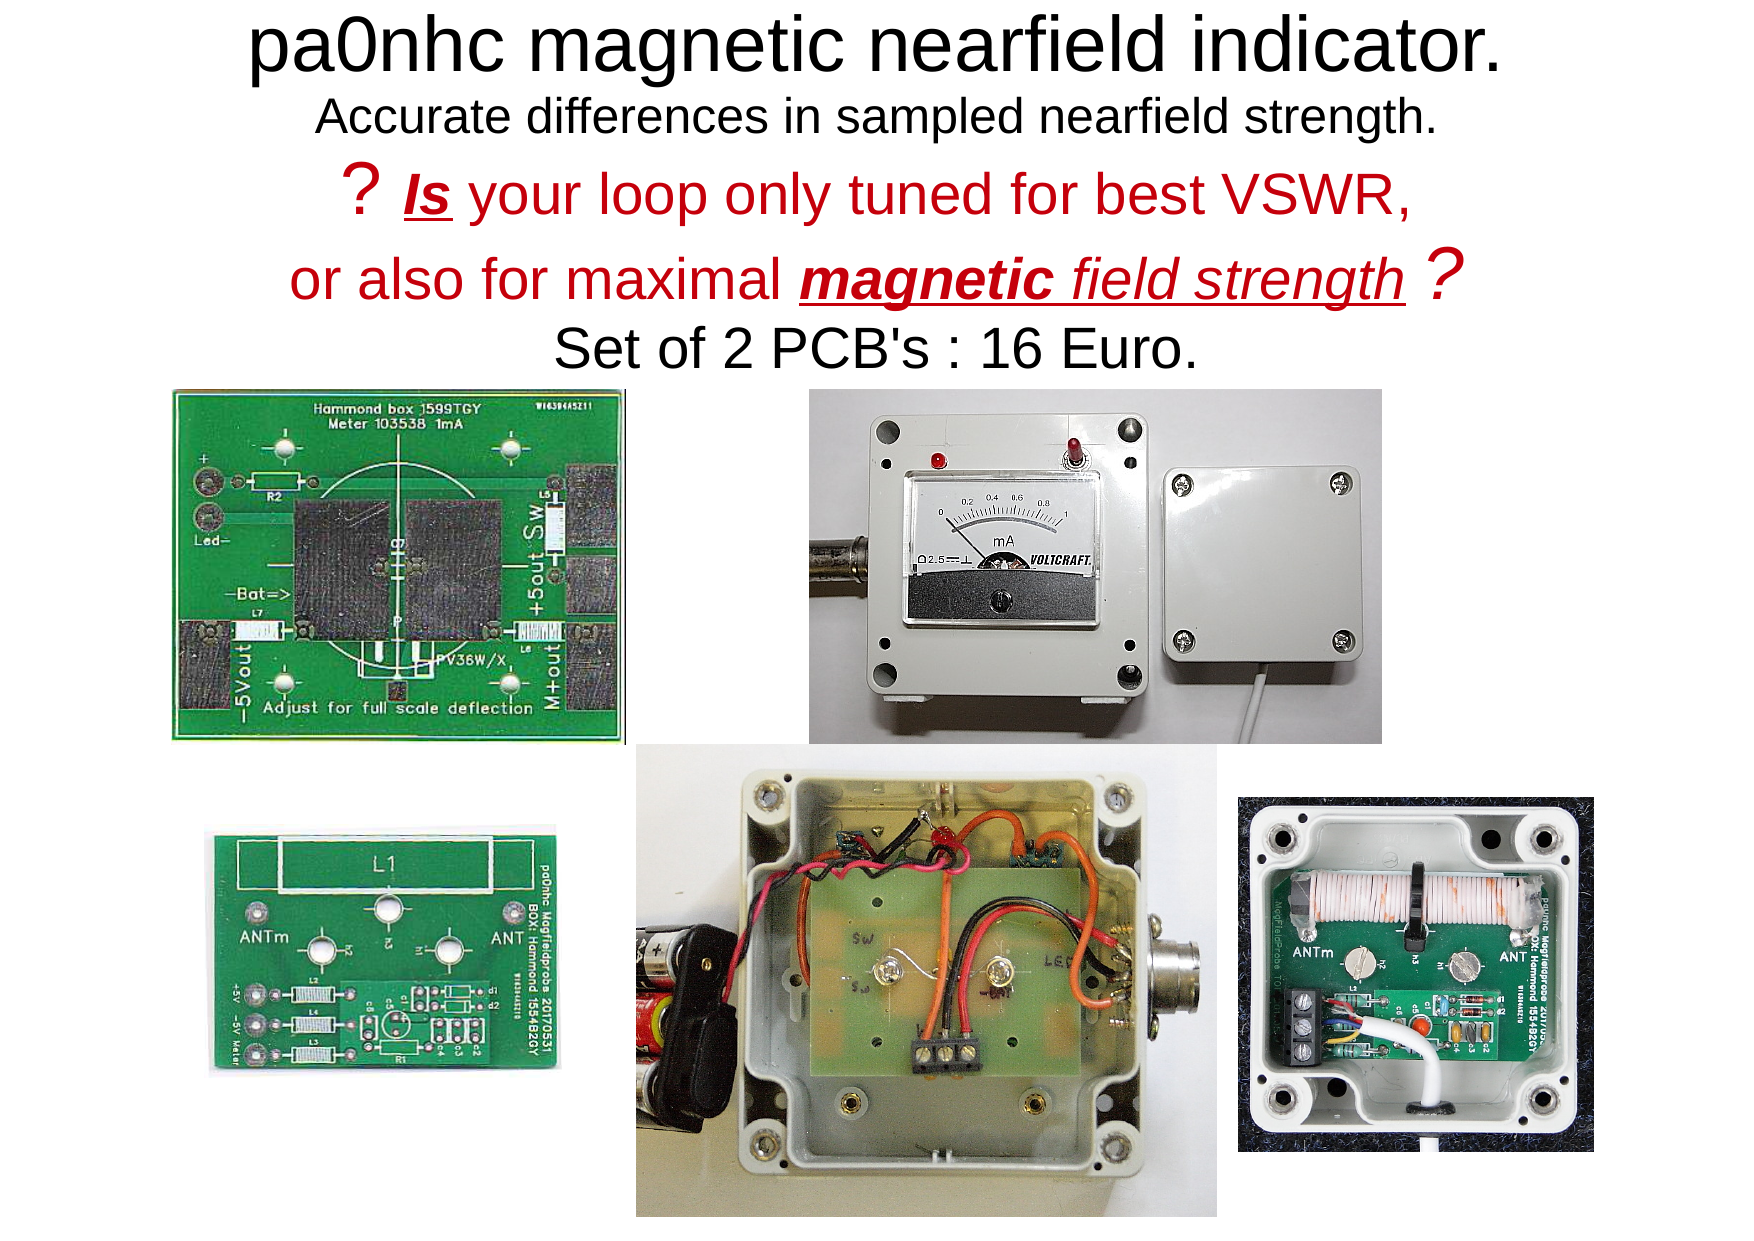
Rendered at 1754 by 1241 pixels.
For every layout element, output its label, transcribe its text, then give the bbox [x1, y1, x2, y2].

title pa0nhc magnetic nearfield indicator. Accurate differences in sampled nearfield strength. ? Is your loop only tuned for best VSWR, or also for maximal magnetic field strength ? Set of 2 PCB's : 16 Euro. [59, 0, 1695, 381]
picture [204, 824, 562, 1078]
picture [636, 389, 1382, 1217]
picture [1238, 797, 1594, 1152]
picture [171, 389, 626, 745]
